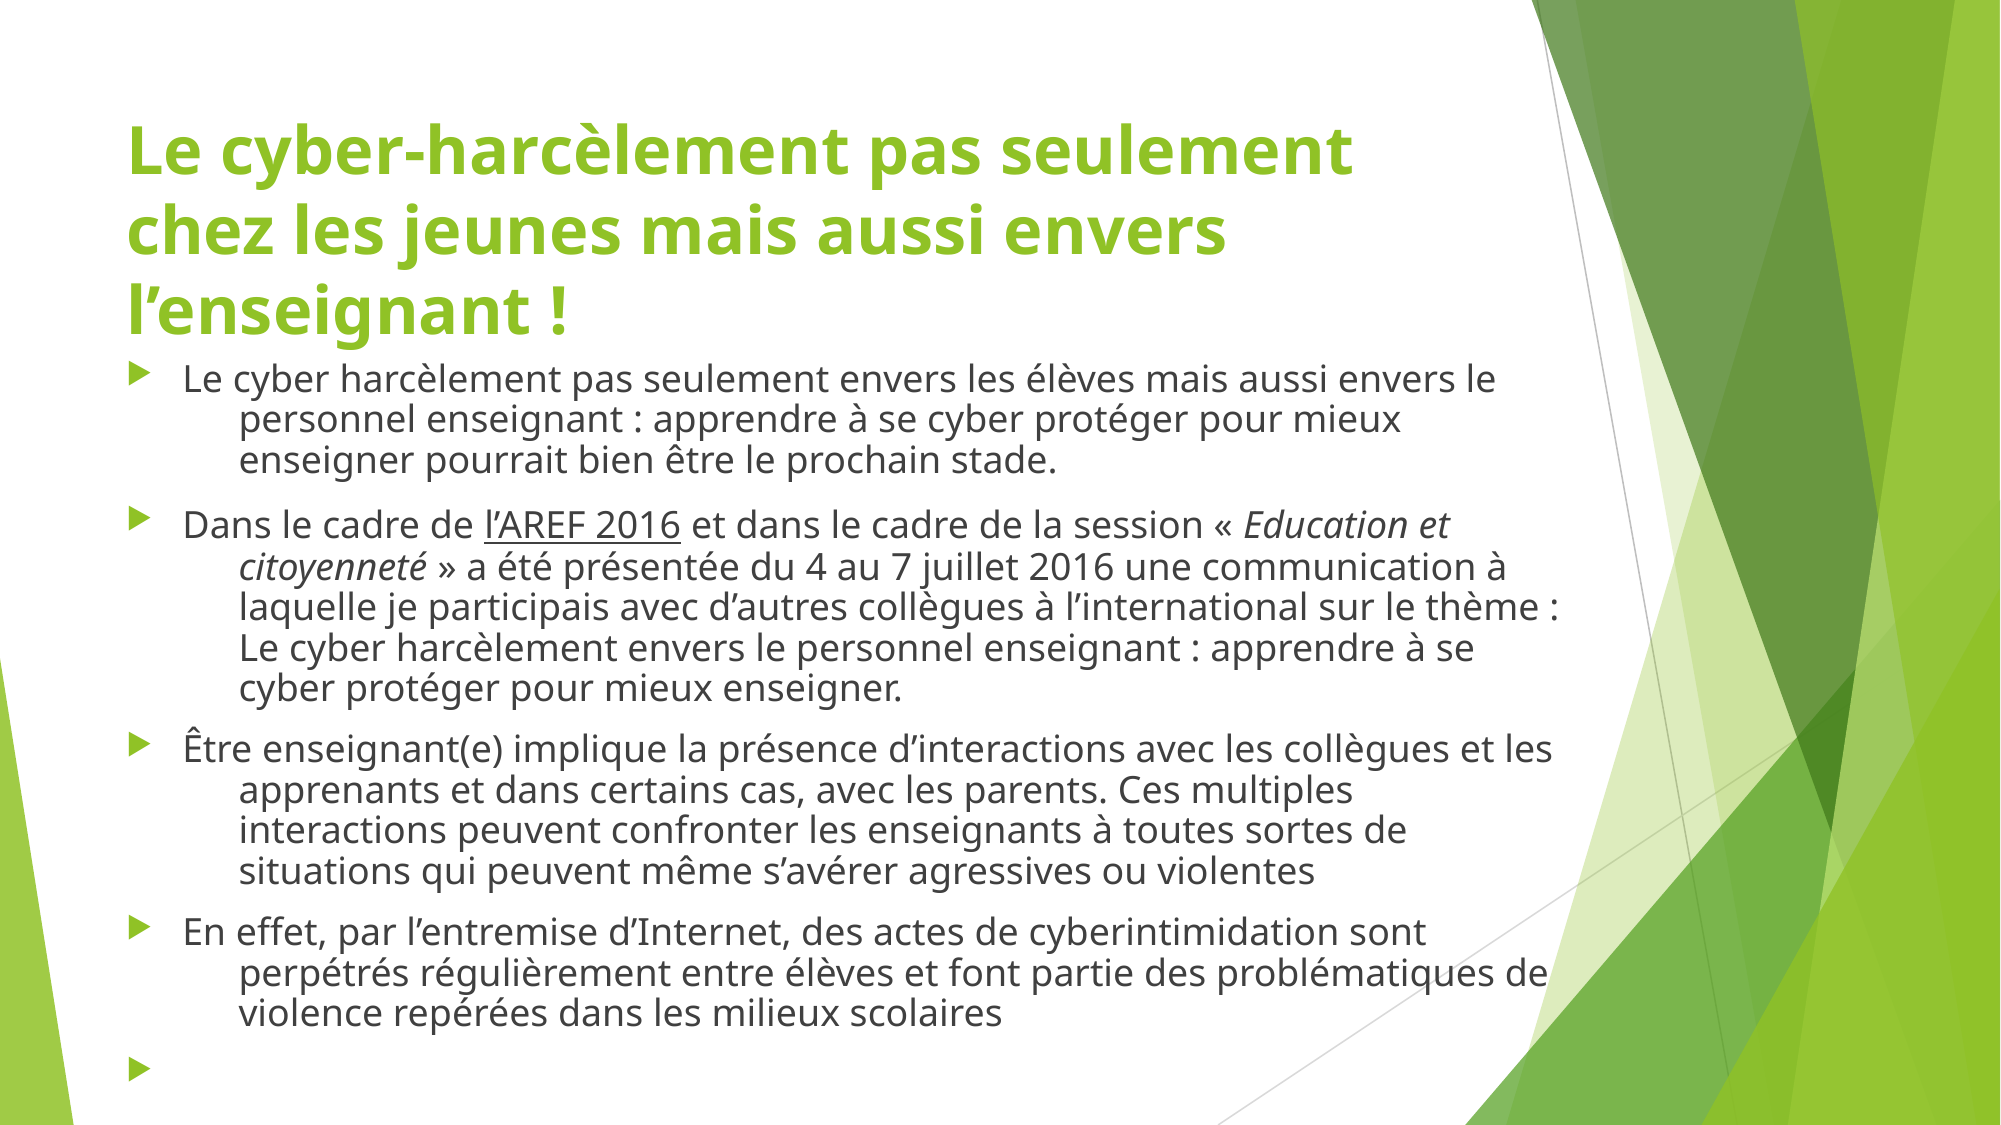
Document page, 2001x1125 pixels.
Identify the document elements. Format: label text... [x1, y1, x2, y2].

list Le cyber harcèlement pas seulement envers les élèves mais aussi envers le personnel enseignant : apprendre à se cyber protéger pour mieux enseigner pourrait bien être le prochain stade. Dans le cadre de l’AREF 2016 et dans le cadre de la session « Education et citoyenneté » a été présentée du 4 au 7 juillet 2016 une communication à laquelle je participais avec d’autres collègues à l’international sur le thème : Le cyber harcèlement envers le personnel enseignant : apprendre à se cyber protéger pour mieux enseigner. Être enseignant(e) implique la présence d’interactions avec les collègues et les apprenants et dans certains cas, avec les parents. Ces multiples interactions peuvent confronter les enseignants à toutes sortes de situations qui peuvent même s’avérer agressives ou violentes En effet, par l’entremise d’Internet, des actes de cyberintimidation sont perpétrés régulièrement entre élèves et font partie des problématiques de violence repérées dans les milieux scolaires [111, 352, 1581, 1080]
title Le cyber-harcèlement pas seulement chez les jeunes mais aussi envers l’enseignant ! [111, 99, 1522, 317]
